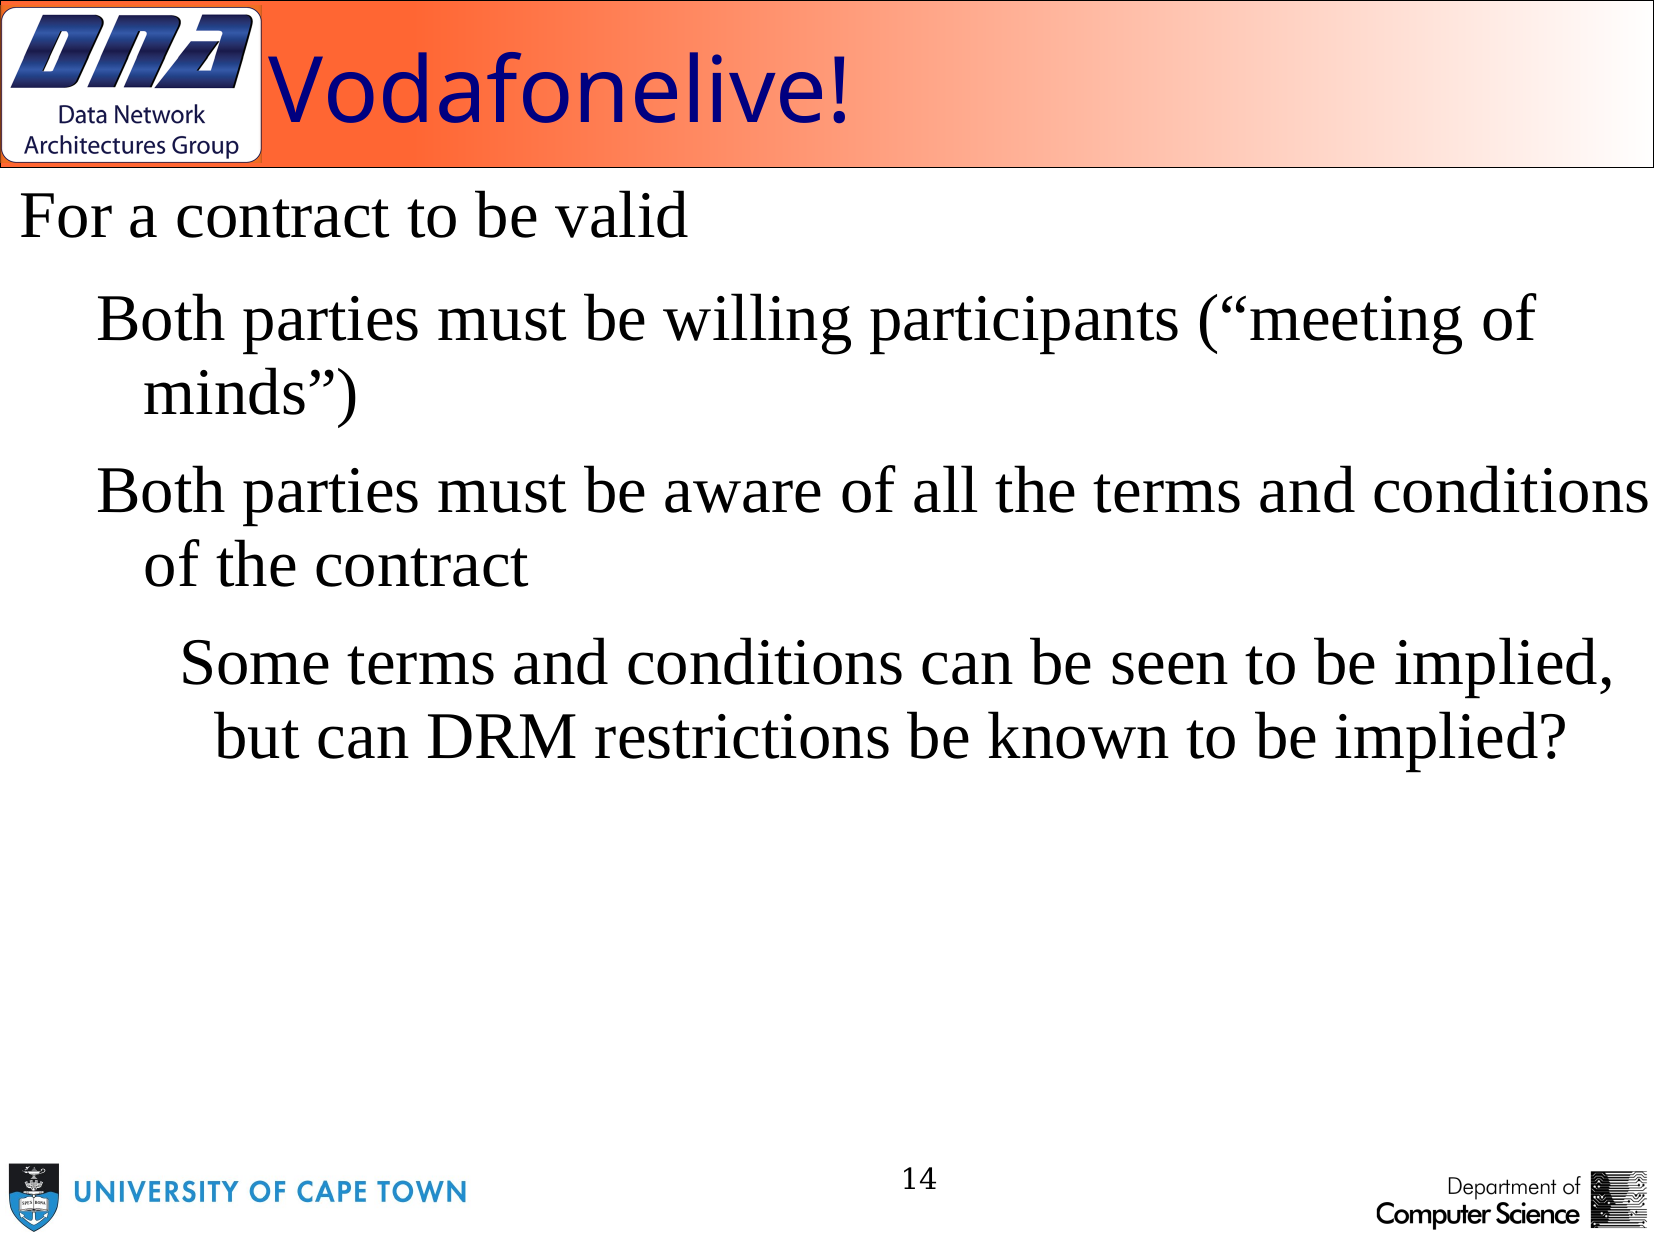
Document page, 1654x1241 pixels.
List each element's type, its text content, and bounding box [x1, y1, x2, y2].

title Vodafonelive! [268, 11, 1654, 163]
picture [0, 5, 262, 163]
list For a contract to be valid Both parties must be willing participants (“meeting of minds”) Both parties must be aware of all the terms and conditions of the contract Some terms and conditions can be seen to be implied, but can DRM restrictions be known to be implied? [2, 177, 1654, 1138]
picture [5, 1159, 479, 1235]
picture [1368, 1159, 1654, 1235]
